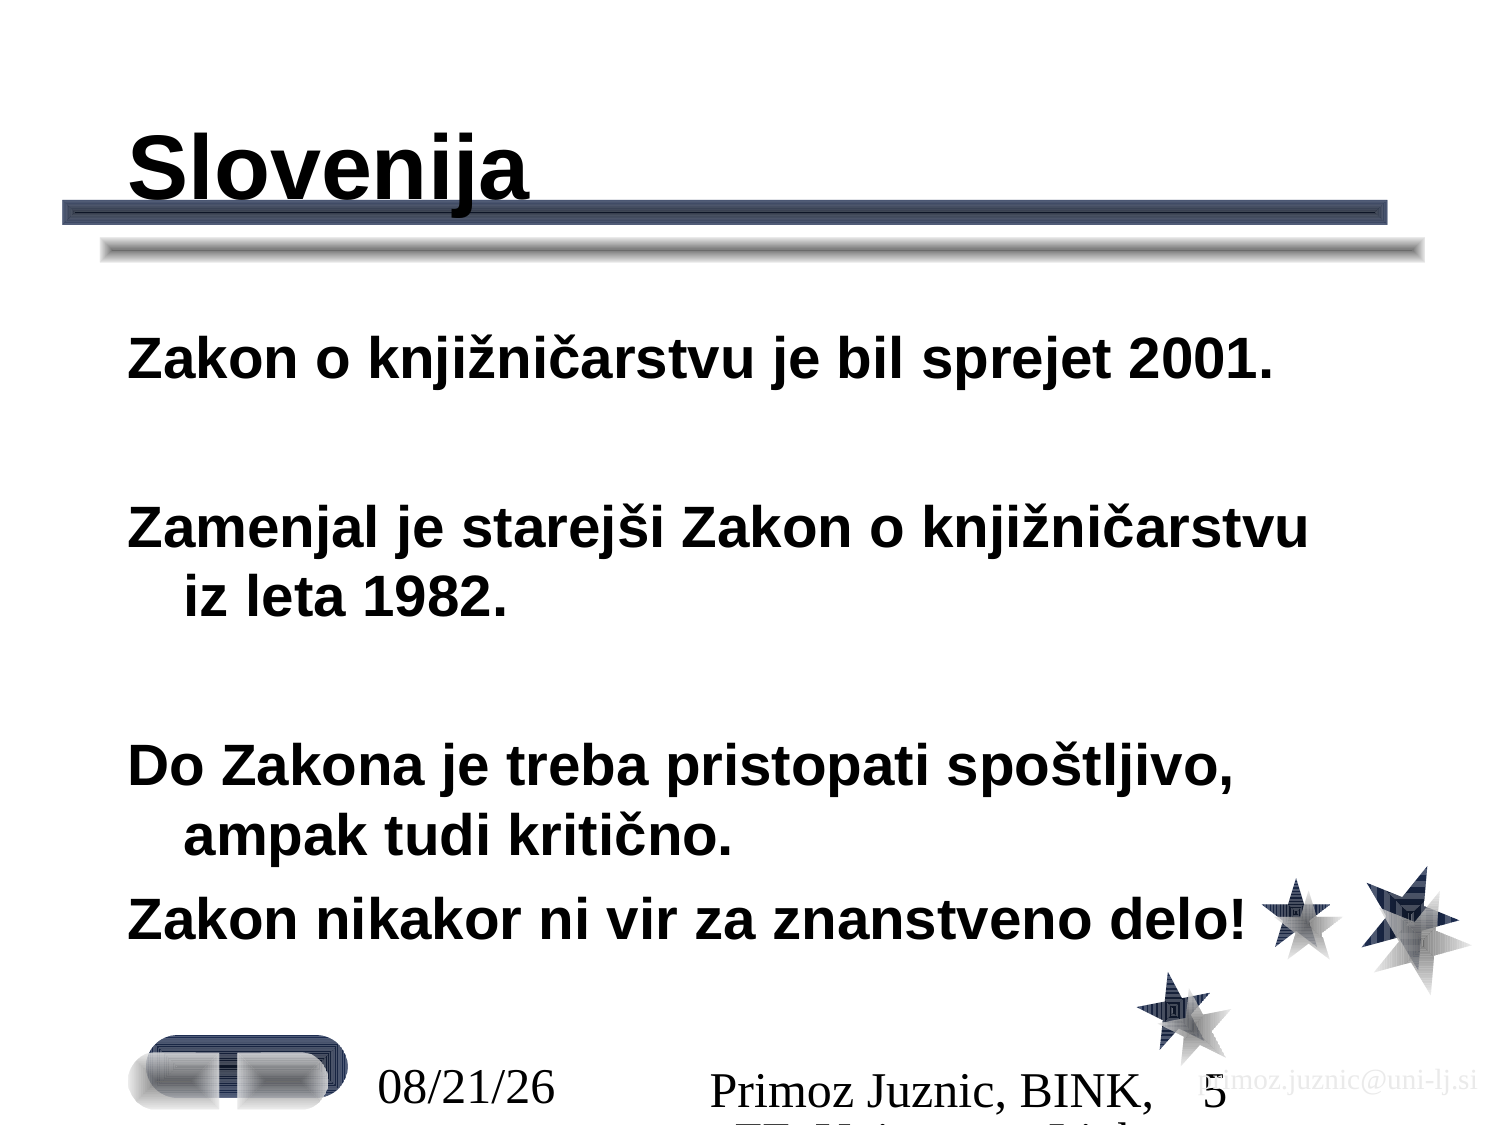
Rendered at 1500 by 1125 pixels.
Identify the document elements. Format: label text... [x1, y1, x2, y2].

list Zakon o knjižničarstvu je bil sprejet 2001. Zamenjal je starejši Zakon o knjižničarstvu iz leta 1982. Do Zakona je treba pristopati spoštljivo, ampak tudi kritično. Zakon nikakor ni vir za znanstveno delo! [112, 312, 1388, 988]
title Slovenija [112, 37, 1388, 225]
